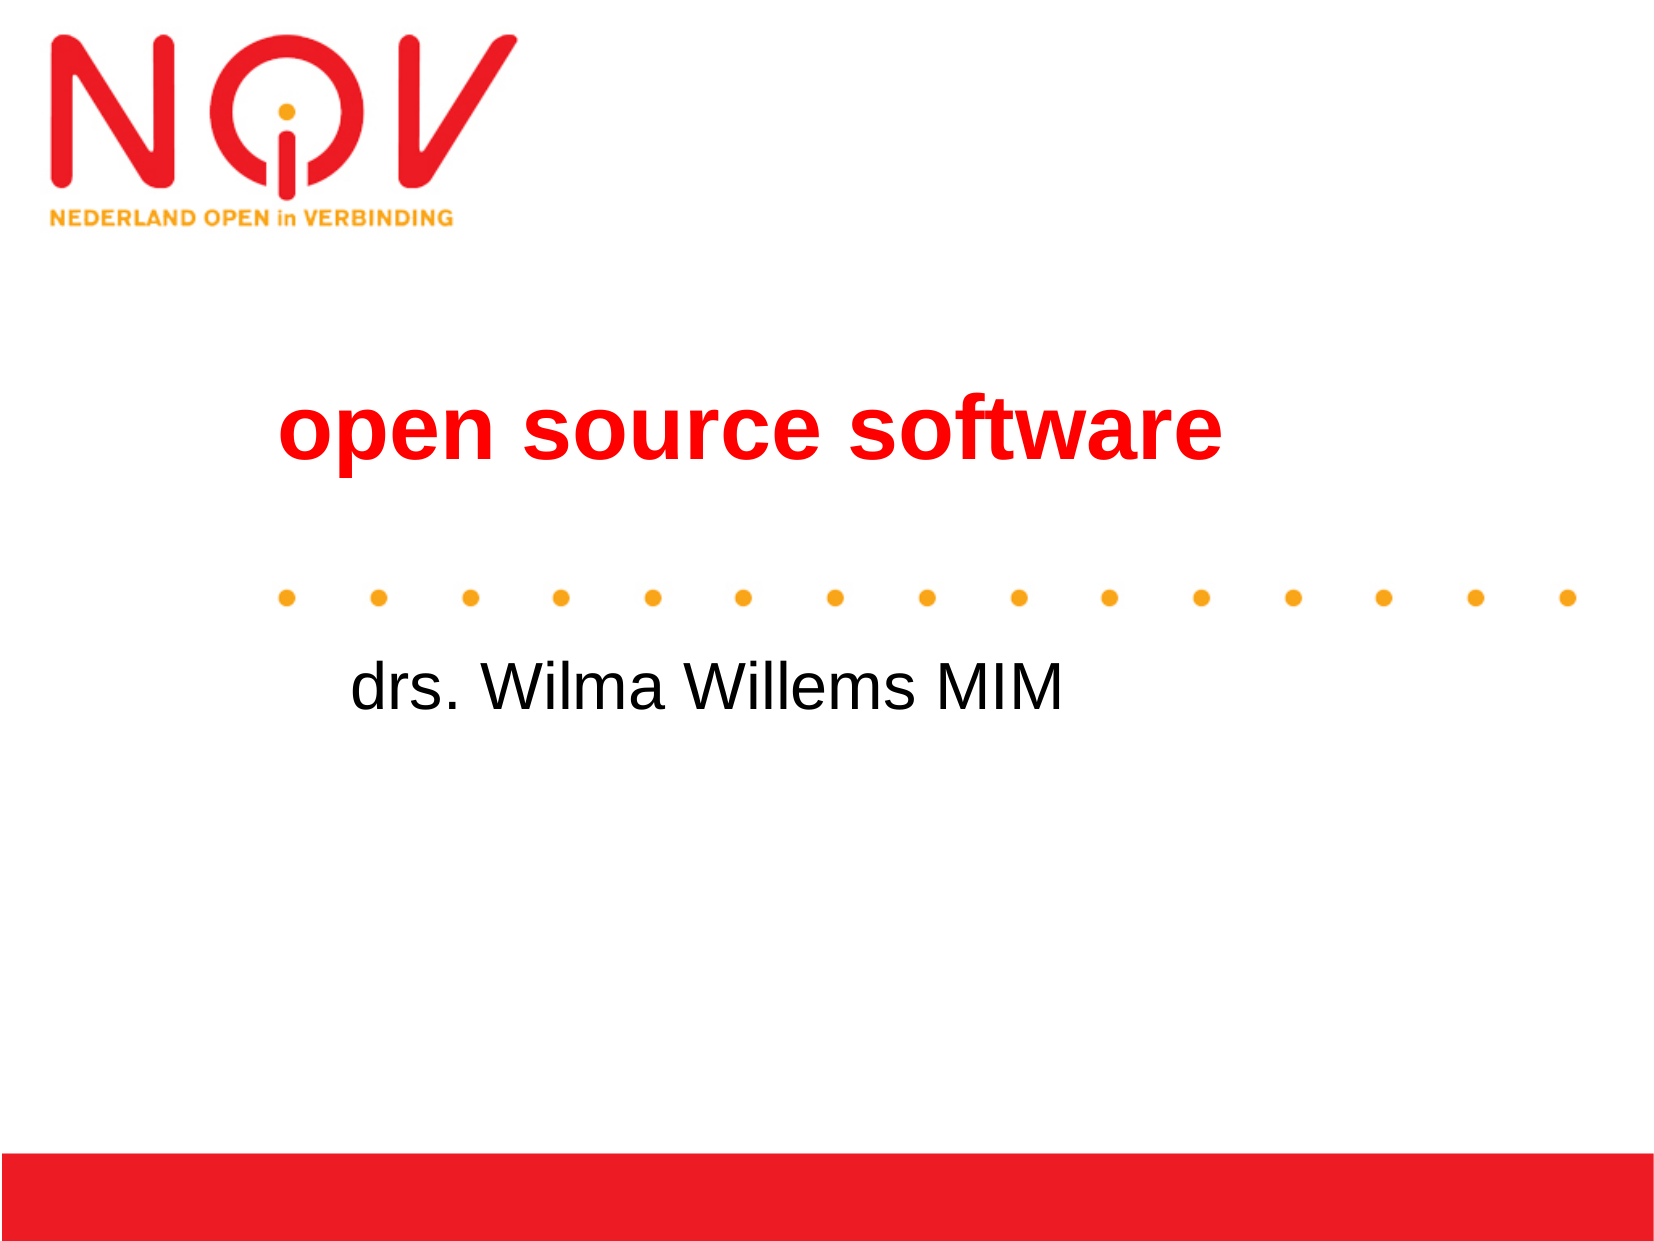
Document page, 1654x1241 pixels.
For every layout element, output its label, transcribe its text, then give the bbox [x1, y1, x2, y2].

list drs. Wilma Willems MIM [277, 649, 1506, 798]
picture [2, 1, 1654, 1241]
title open source software [277, 324, 1506, 532]
